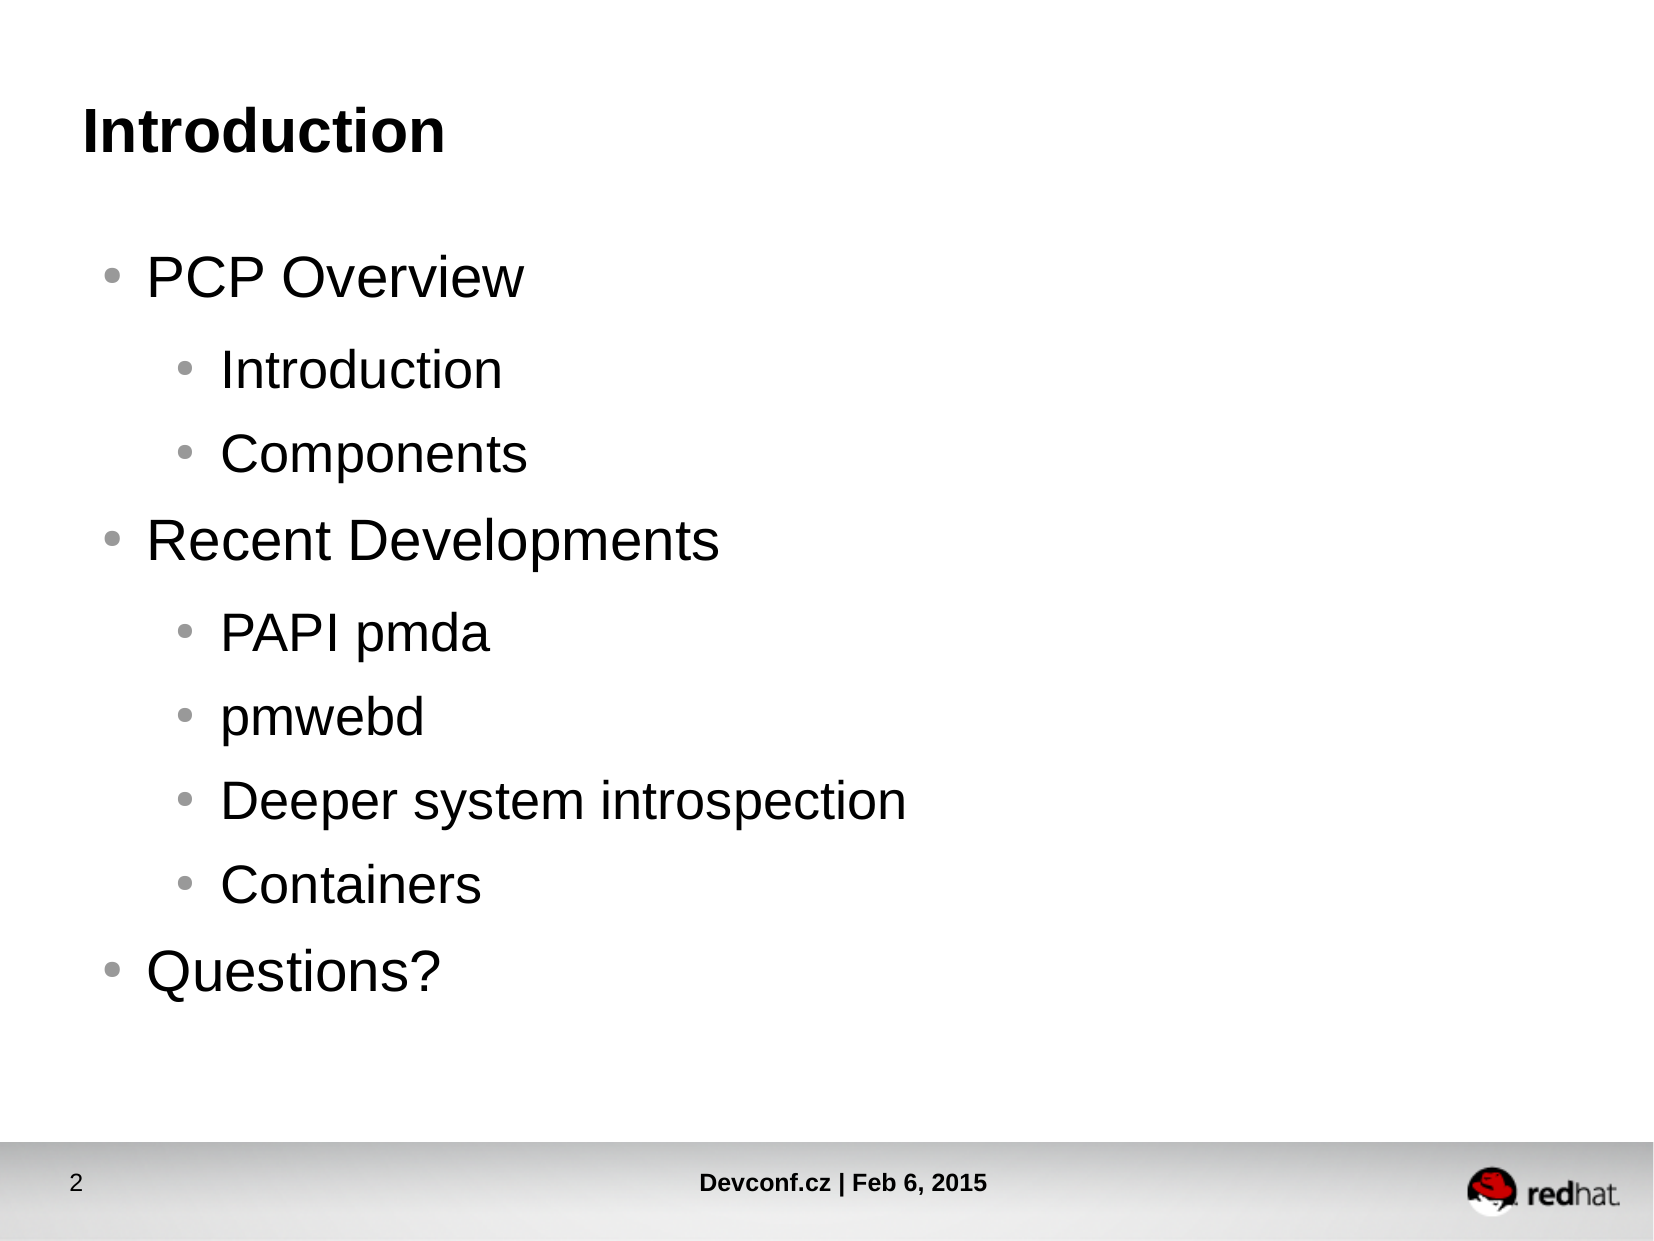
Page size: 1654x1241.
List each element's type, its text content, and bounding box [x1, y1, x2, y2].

list PCP Overview Introduction Components Recent Developments PAPI pmda pmwebd Deeper system introspection Containers Questions? [86, 244, 1576, 1039]
picture [0, 1142, 1654, 1241]
title Introduction [82, 37, 1571, 226]
